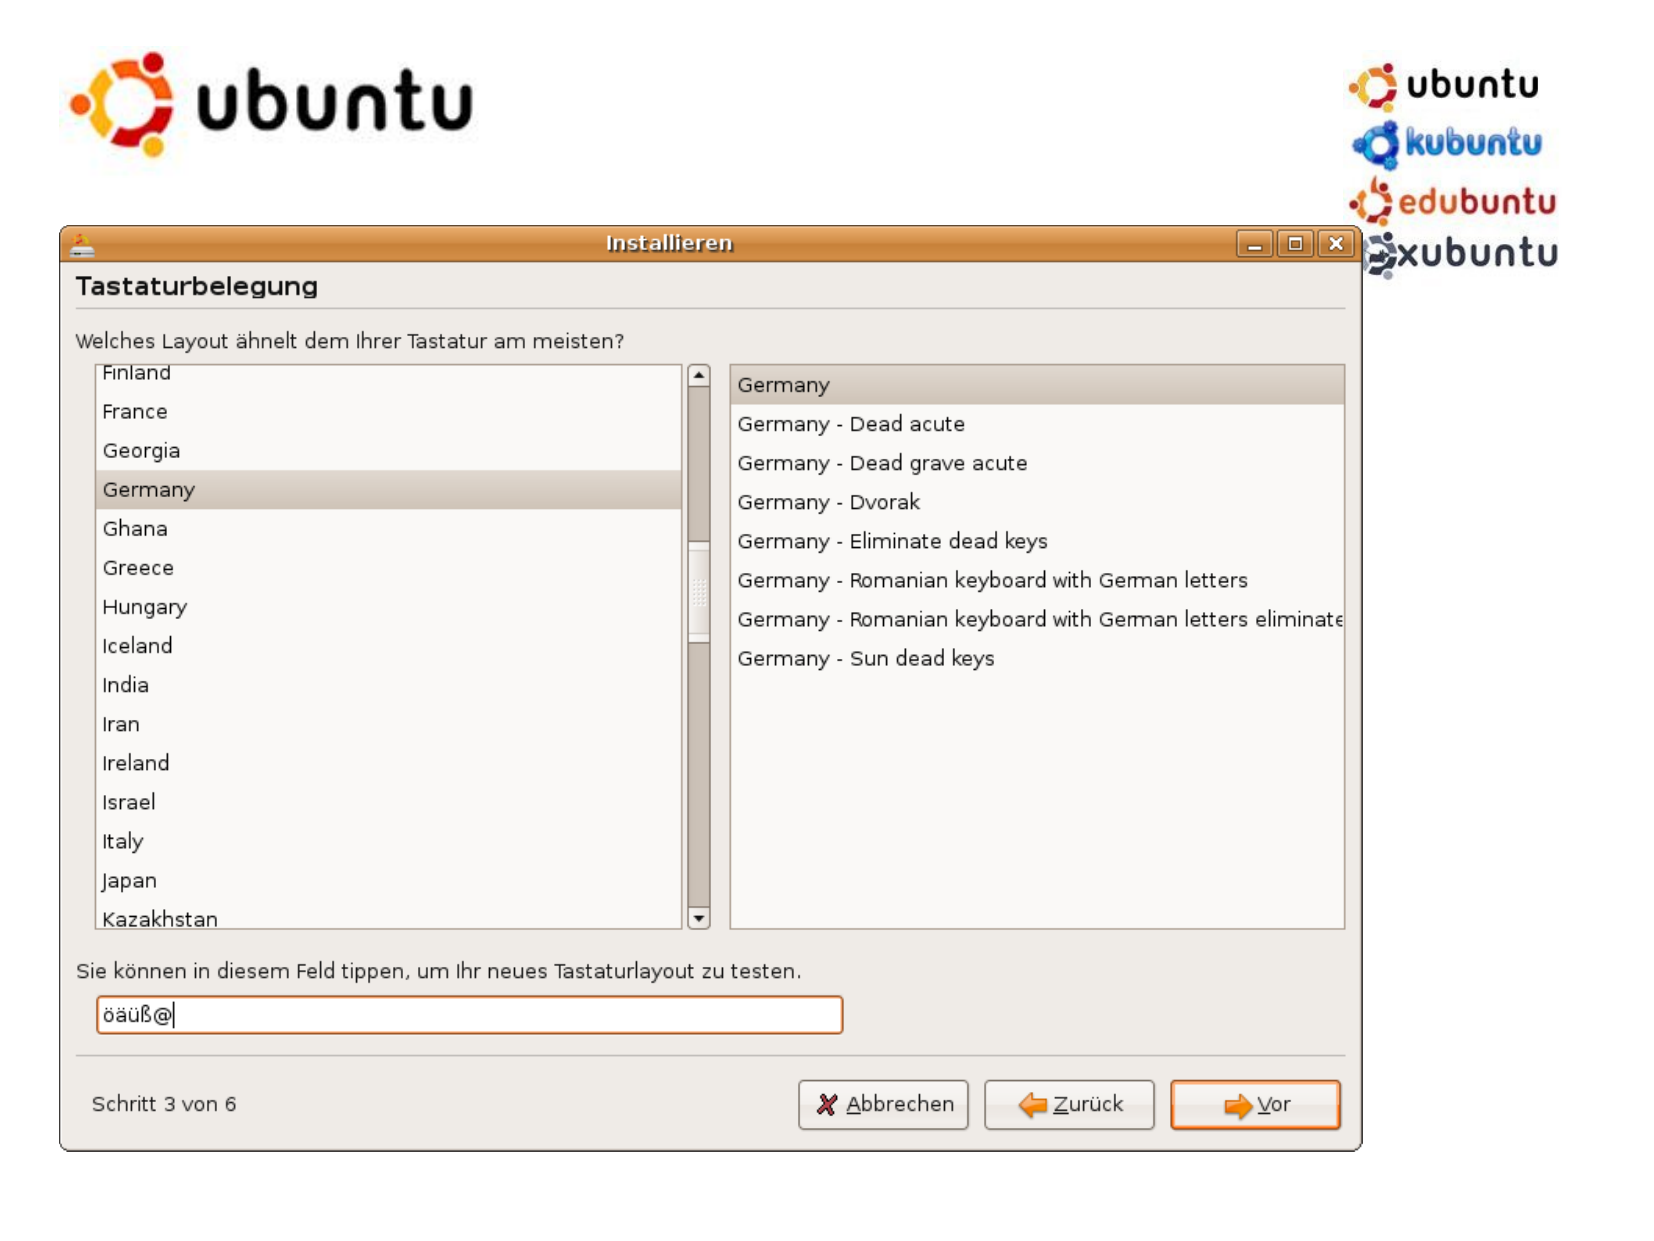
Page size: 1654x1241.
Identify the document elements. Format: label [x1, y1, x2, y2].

picture [59, 50, 1565, 1152]
picture [59, 46, 501, 178]
